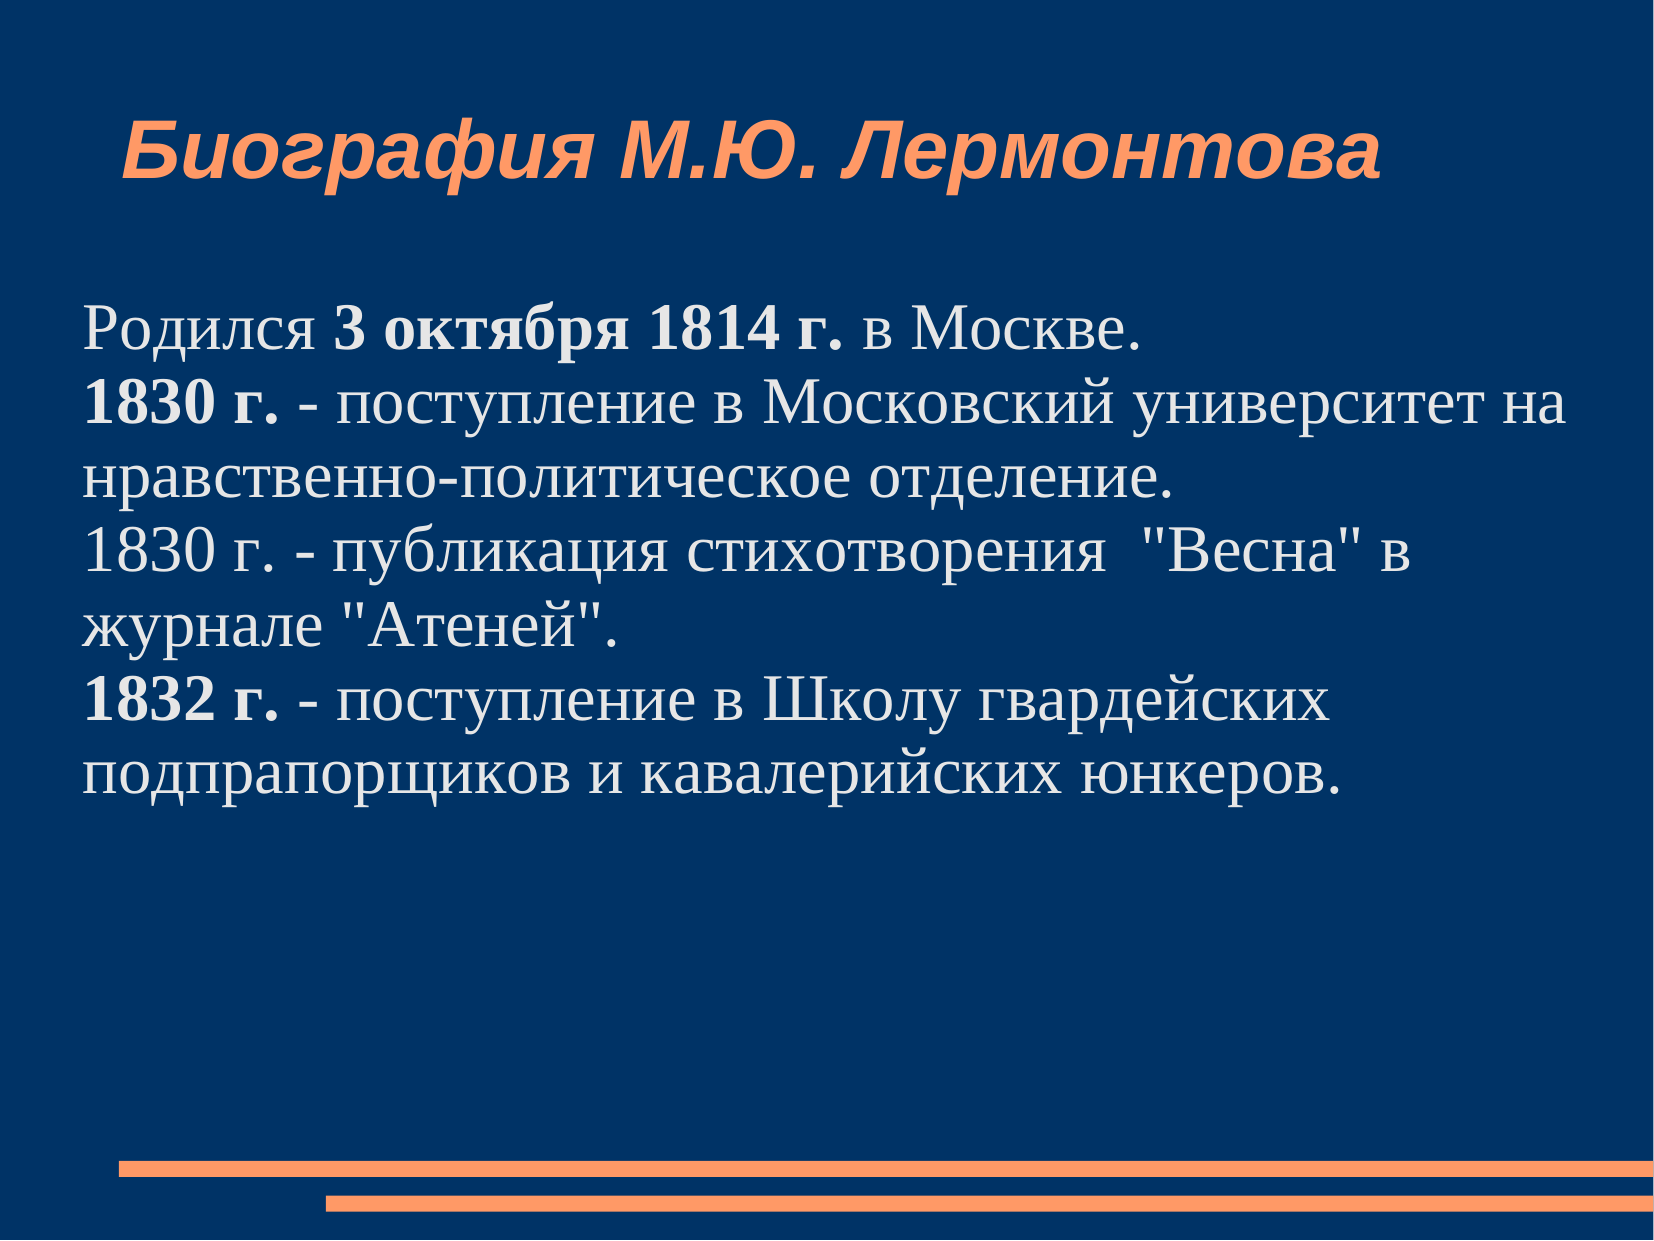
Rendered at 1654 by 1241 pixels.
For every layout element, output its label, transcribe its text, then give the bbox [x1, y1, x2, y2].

list Родился 3 октября 1814 г. в Москве. 1830 г. - поступление в Московский университет на нравственно-политическое отделение. 1830 г. - публикация стихотворения "Весна" в журнале "Атеней". 1832 г. - поступление в Школу гвардейских подпрапорщиков и кавалерийских юнкеров. [82, 290, 1571, 1109]
title Биография М.Ю. Лермонтова [121, 46, 1534, 254]
